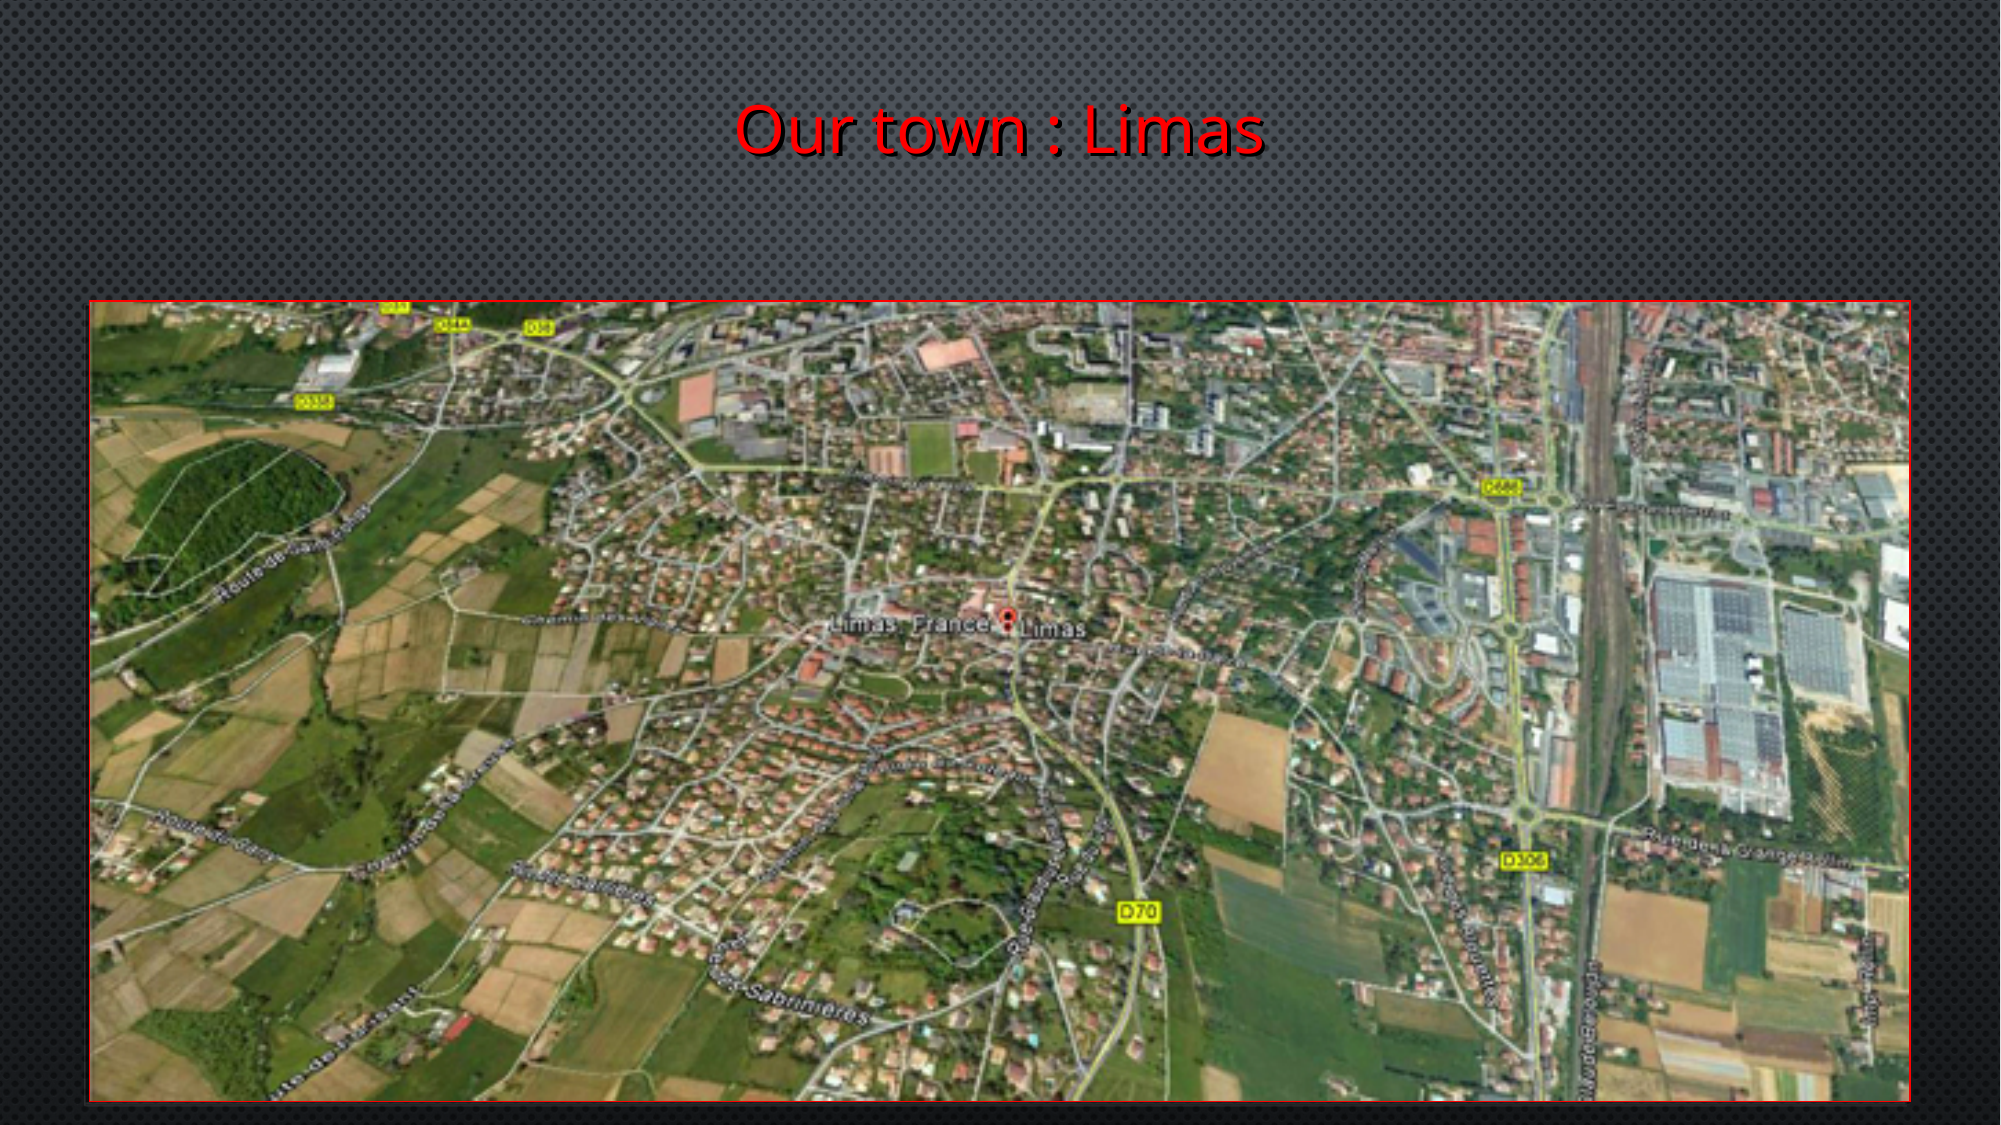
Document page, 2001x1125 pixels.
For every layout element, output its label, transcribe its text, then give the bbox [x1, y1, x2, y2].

picture [0, 0, 2001, 1125]
title Our town : Limas [187, 0, 1813, 253]
